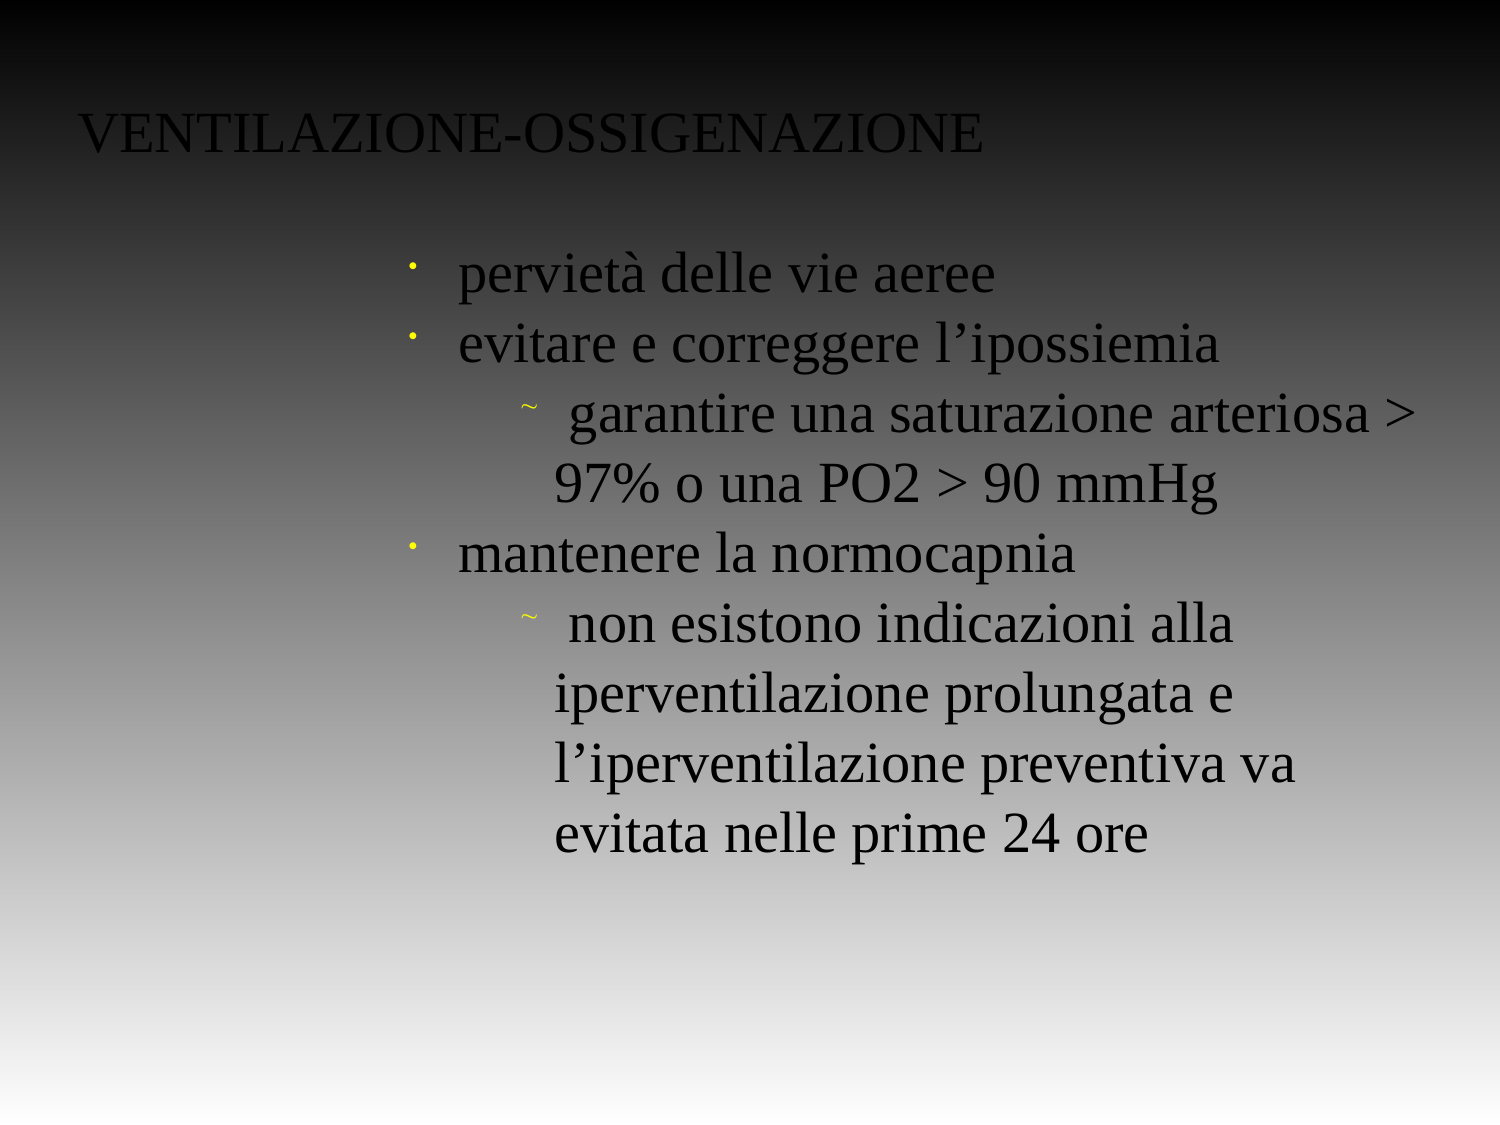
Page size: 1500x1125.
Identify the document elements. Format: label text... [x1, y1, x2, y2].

text_box VENTILAZIONE-OSSIGENAZIONE pervietà delle vie aeree evitare e correggere l’ipossiemia garantire una saturazione arteriosa > 97% o una PO2 > 90 mmHg mantenere la normocapnia non esistono indicazioni alla iperventilazione prolungata e l’iperventilazione preventiva va evitata nelle prime 24 ore [62, 86, 1450, 1012]
